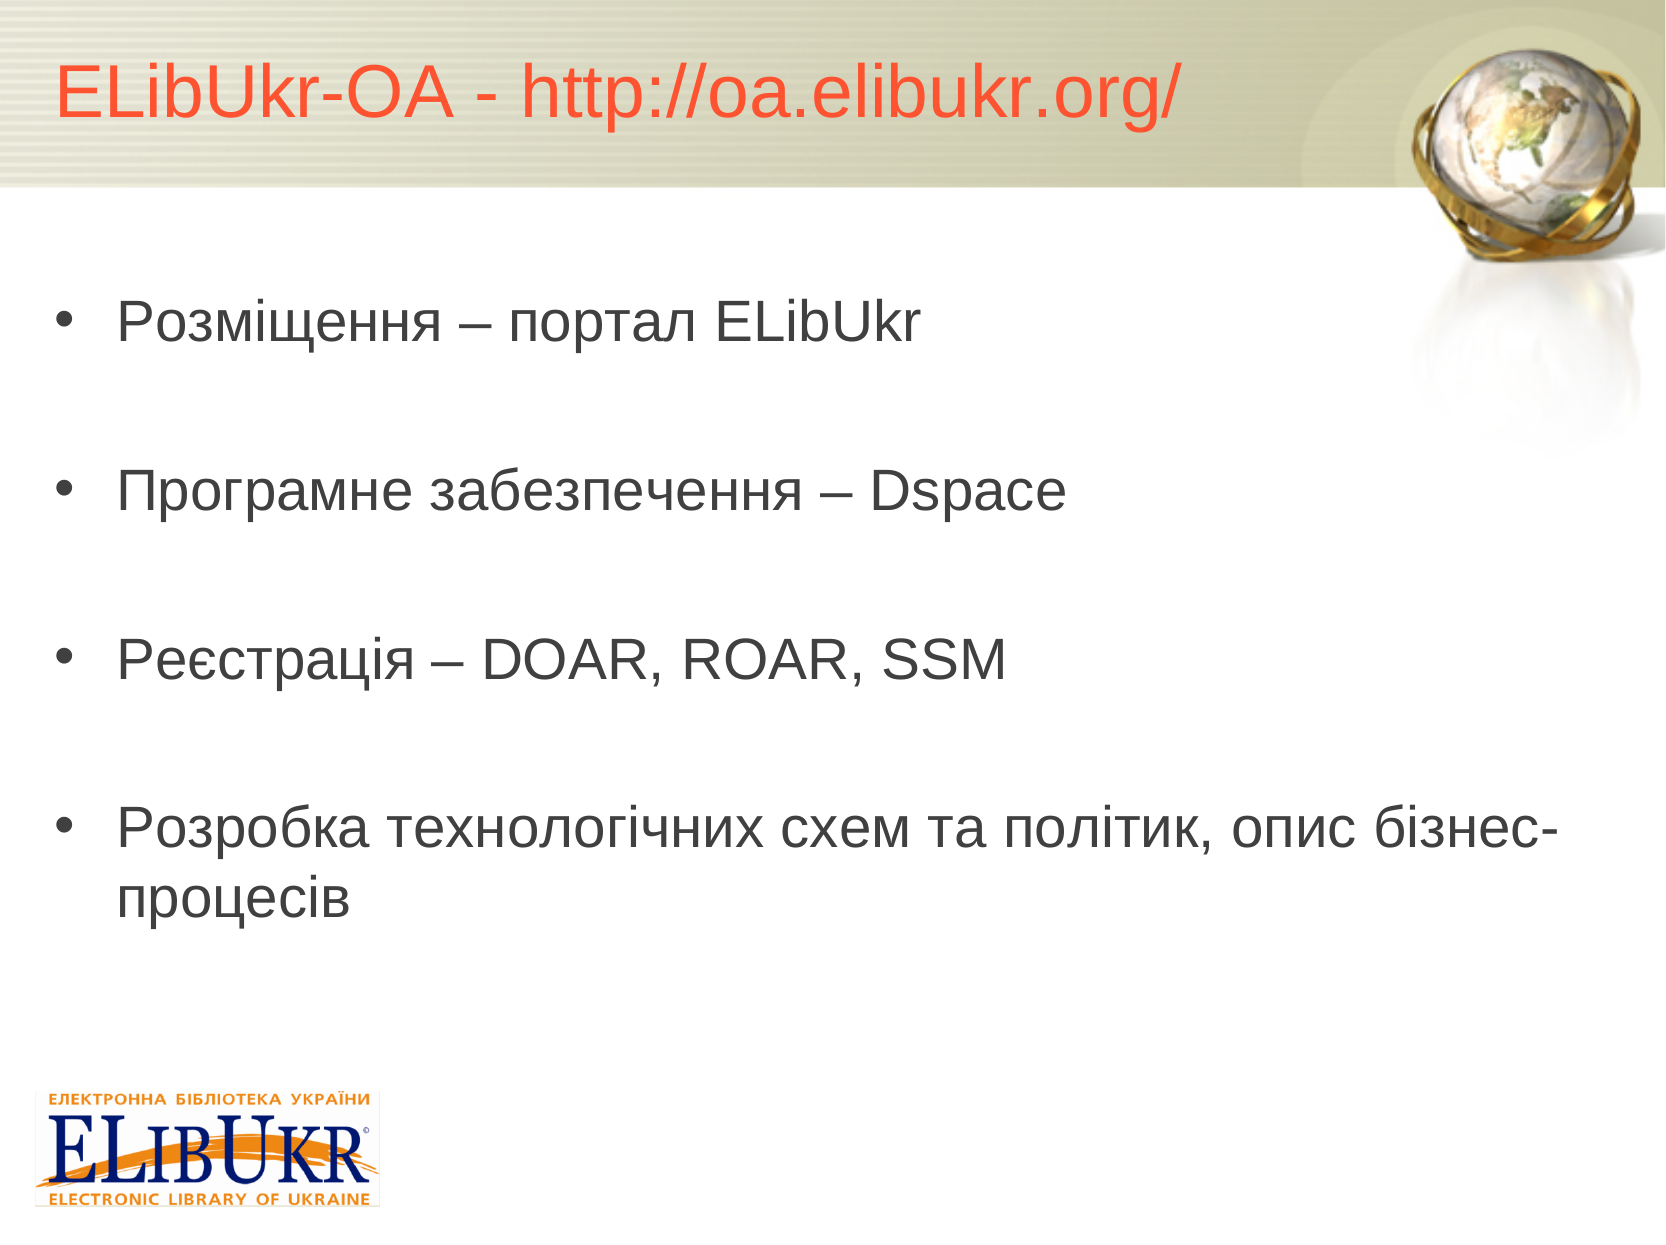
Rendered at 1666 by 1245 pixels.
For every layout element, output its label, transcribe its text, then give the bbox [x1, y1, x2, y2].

list Розміщення – портал ELibUkr Програмне забезпечення – Dspace Реєстрація – DOAR, ROAR, SSM Розробка технологічних схем та політик, опис бізнес-процесів [37, 274, 1626, 1113]
title ELibUkr-OA - http://oa.elibukr.org/ [37, 12, 1388, 163]
picture [0, 0, 1666, 1245]
